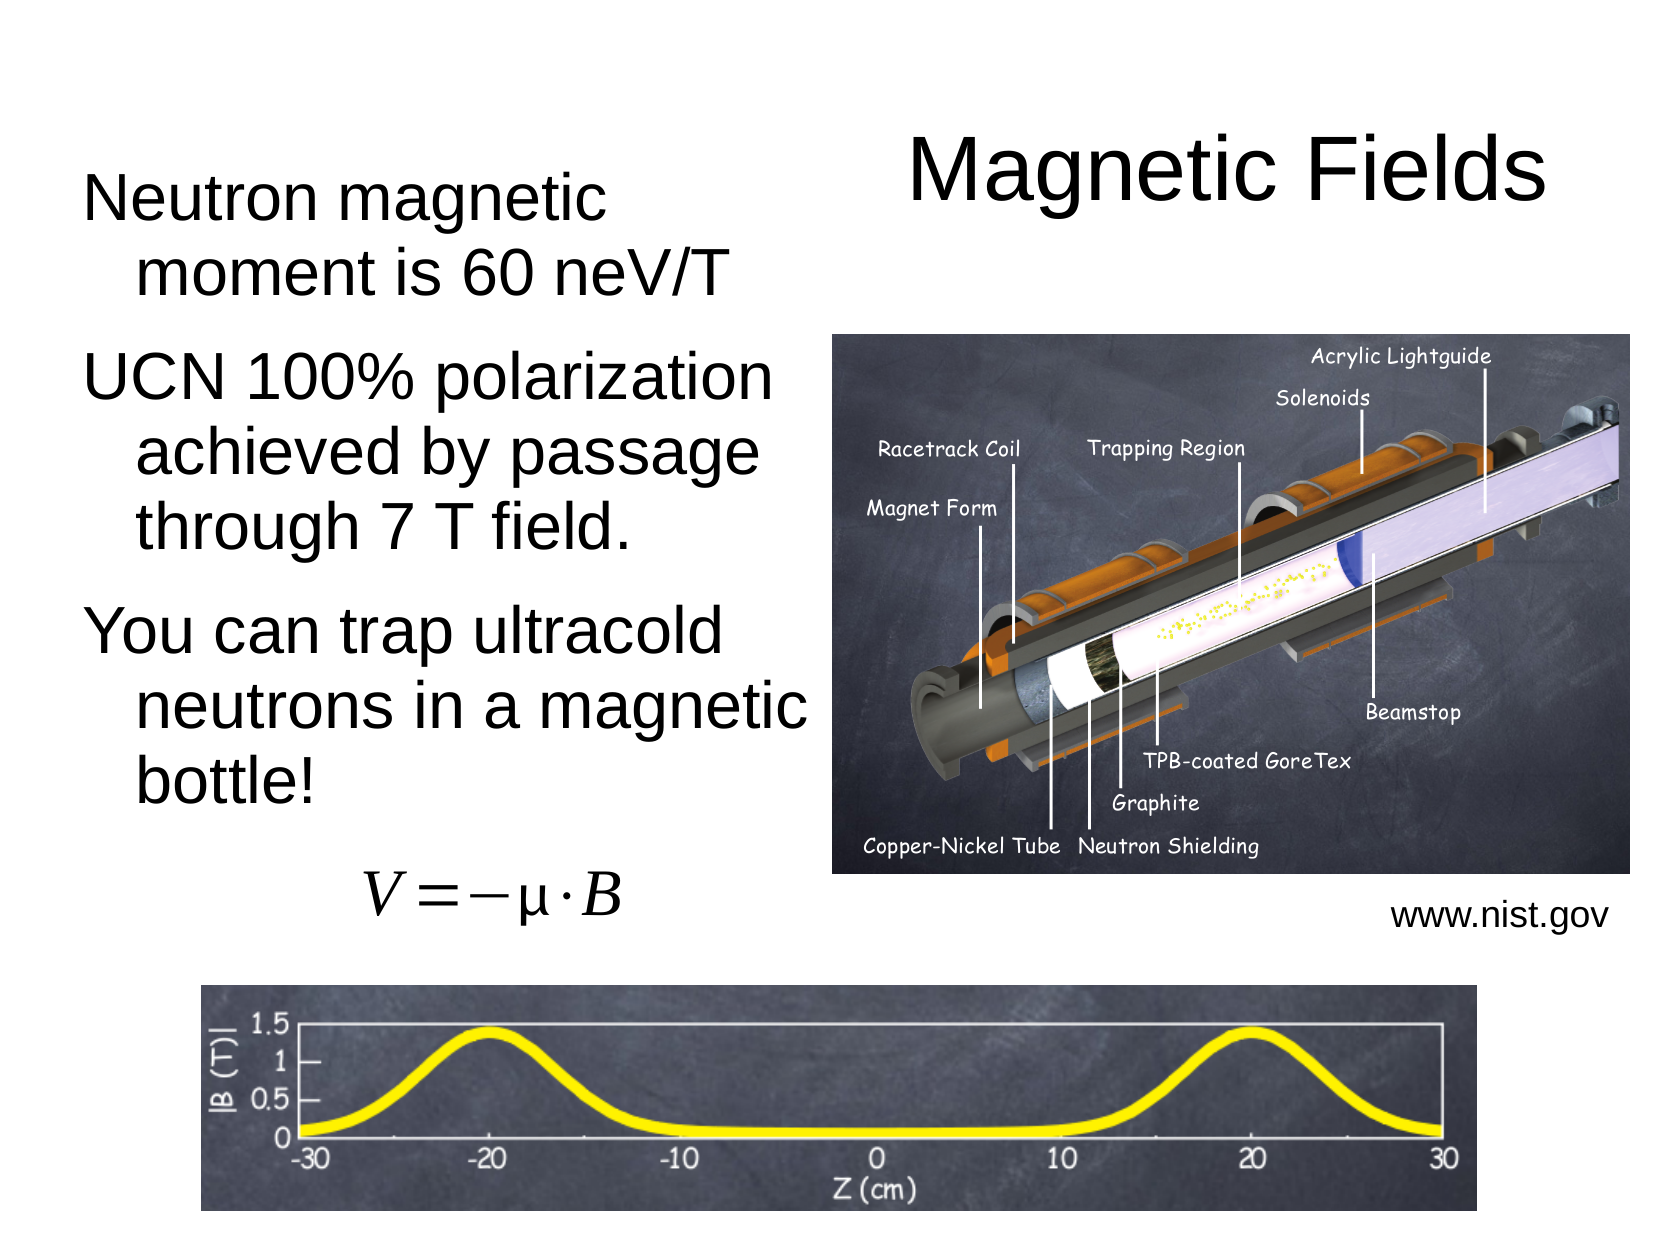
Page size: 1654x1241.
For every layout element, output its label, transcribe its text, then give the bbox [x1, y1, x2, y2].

list Neutron magnetic moment is 60 neV/T UCN 100% polarization achieved by passage through 7 T field. You can trap ultracold neutrons in a magnetic bottle! [64, 160, 839, 964]
text_box www.nist.gov [1376, 885, 1625, 948]
picture [832, 334, 1630, 875]
picture [201, 985, 1477, 1211]
chart [354, 856, 628, 931]
title Magnetic Fields [814, 111, 1642, 226]
